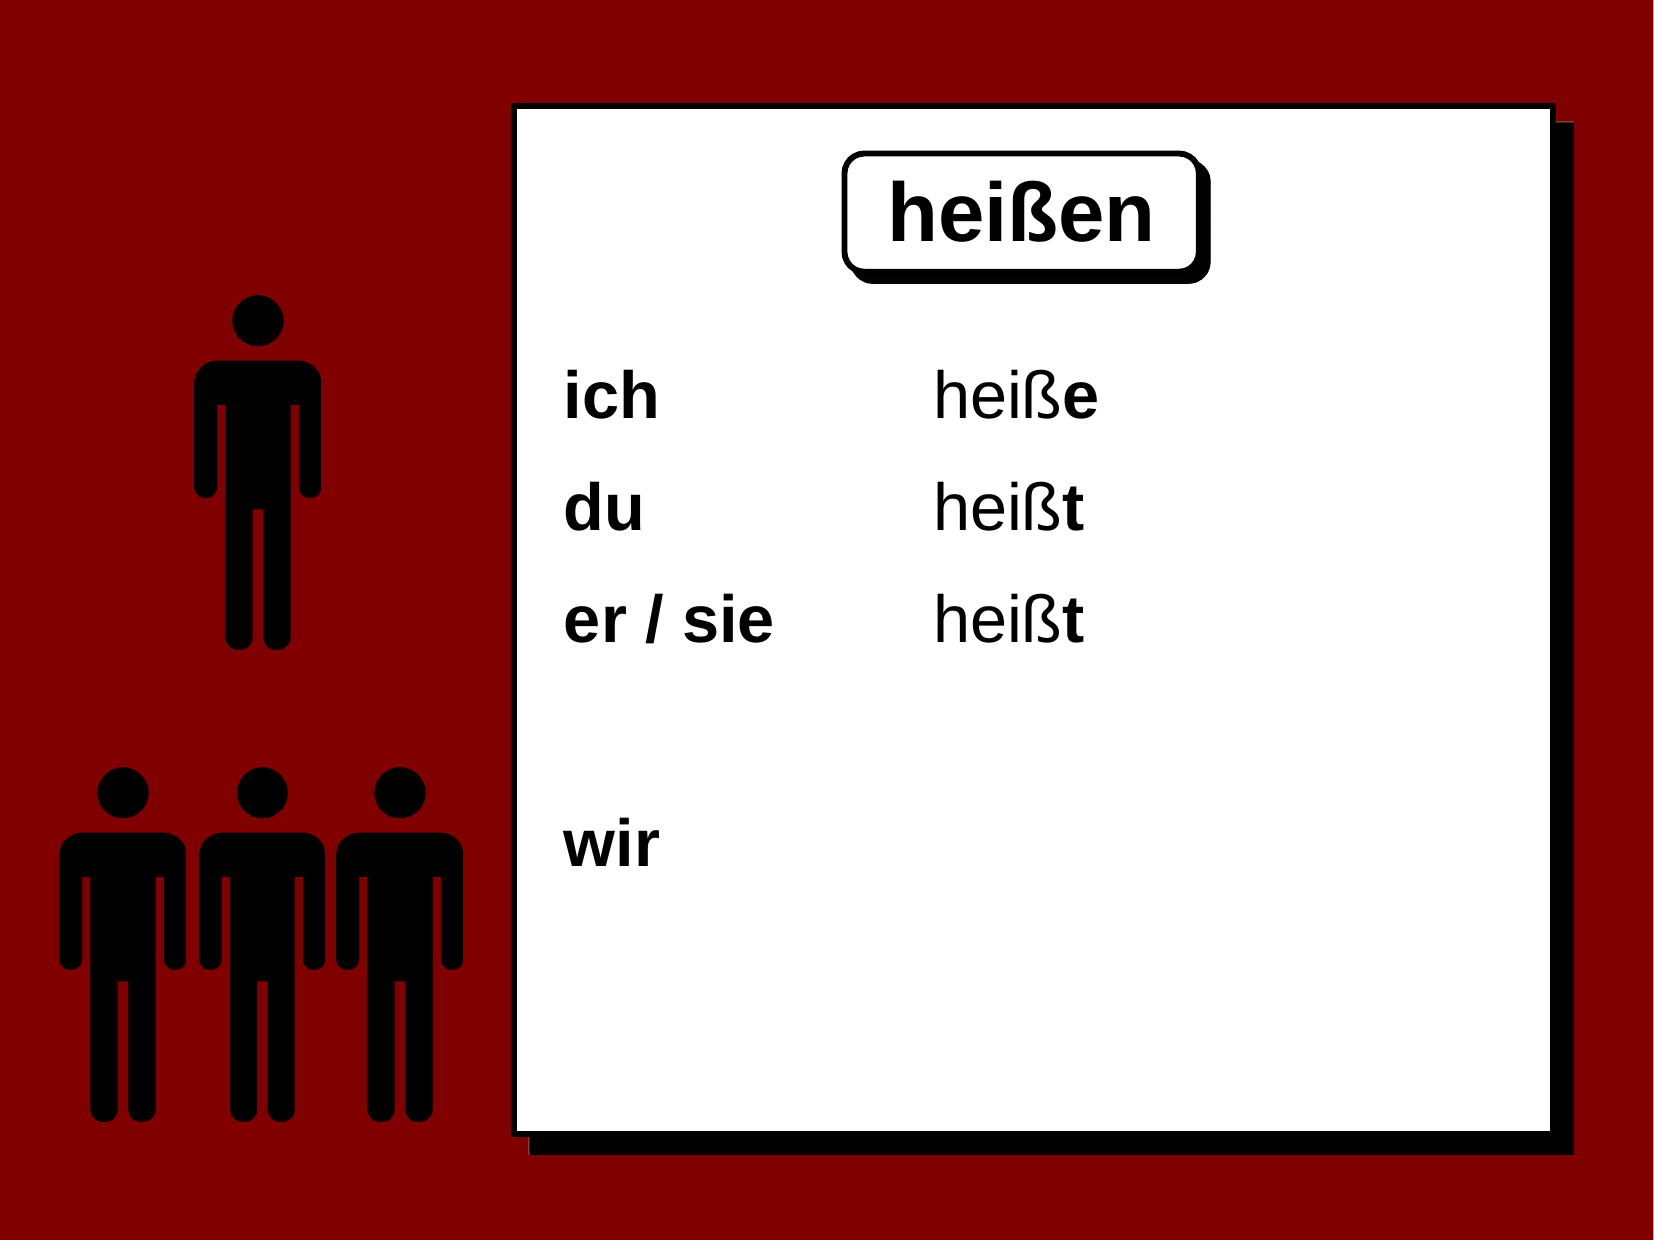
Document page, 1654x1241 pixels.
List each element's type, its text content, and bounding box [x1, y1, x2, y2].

picture [199, 767, 325, 1123]
text_box ich heiße du heißt er / sie heißt wir [549, 312, 1554, 1106]
text_box heißen [844, 153, 1199, 272]
picture [336, 767, 463, 1123]
picture [194, 295, 321, 650]
picture [59, 767, 186, 1123]
text_box [513, 106, 1554, 1134]
